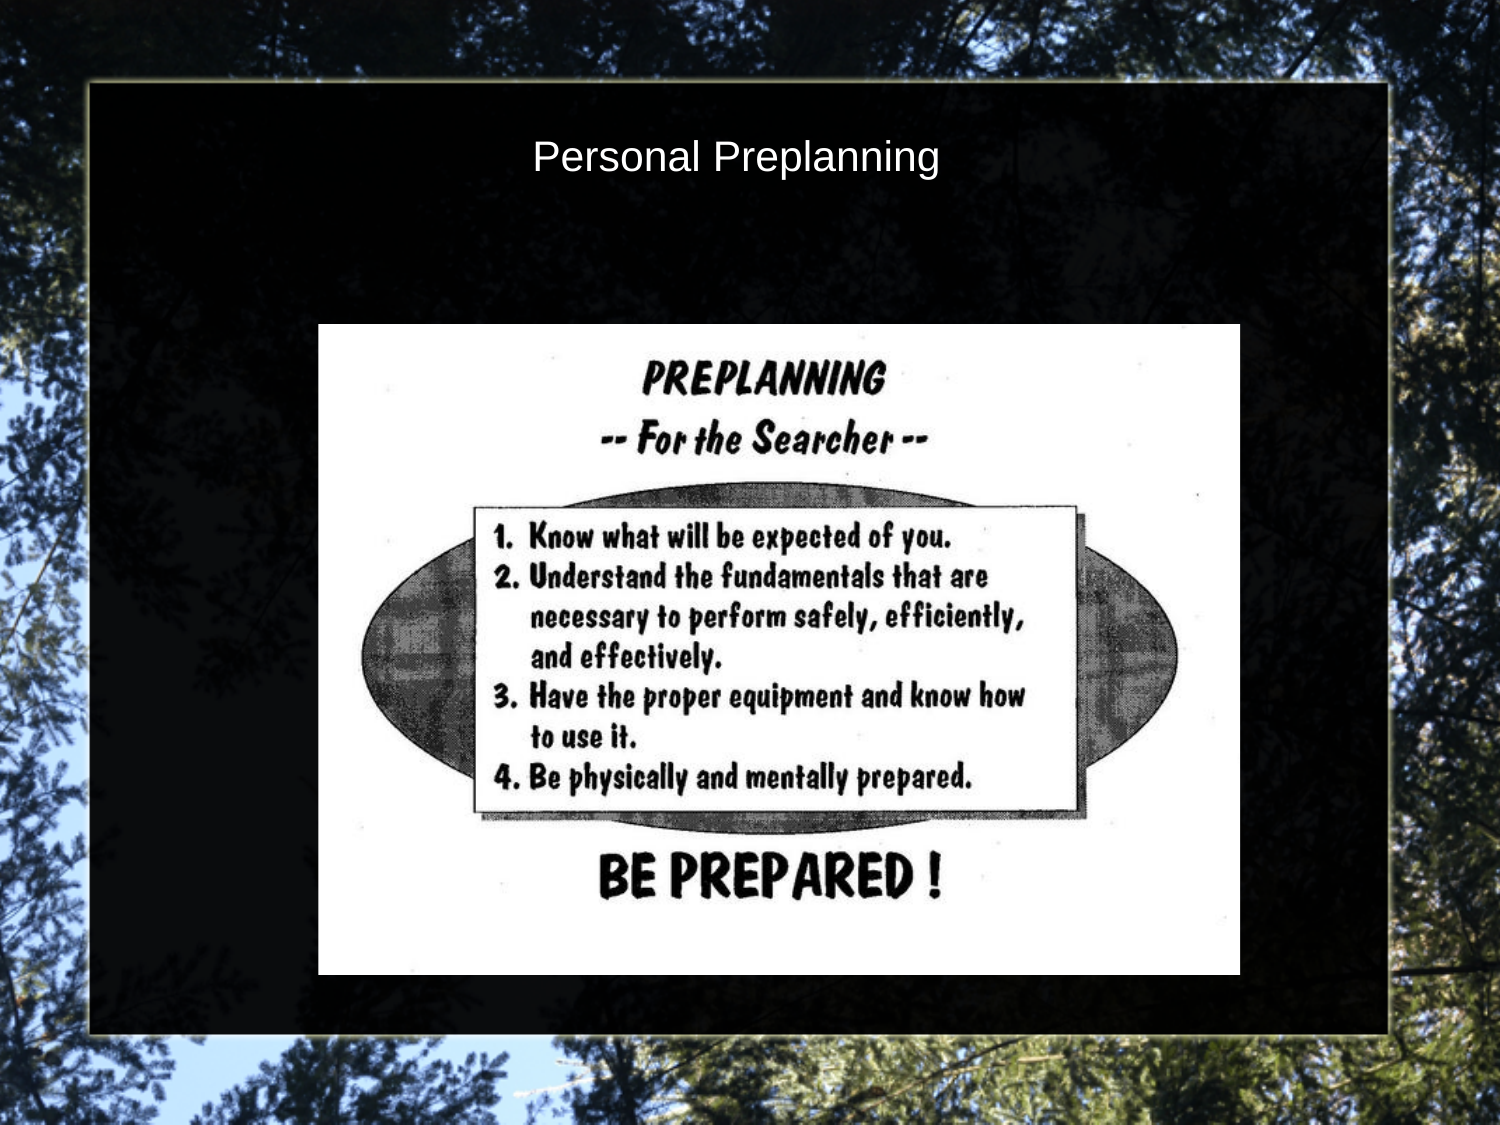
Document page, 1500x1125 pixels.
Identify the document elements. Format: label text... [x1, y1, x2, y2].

picture [0, 0, 1500, 1125]
title Personal Preplanning [80, 80, 1393, 233]
